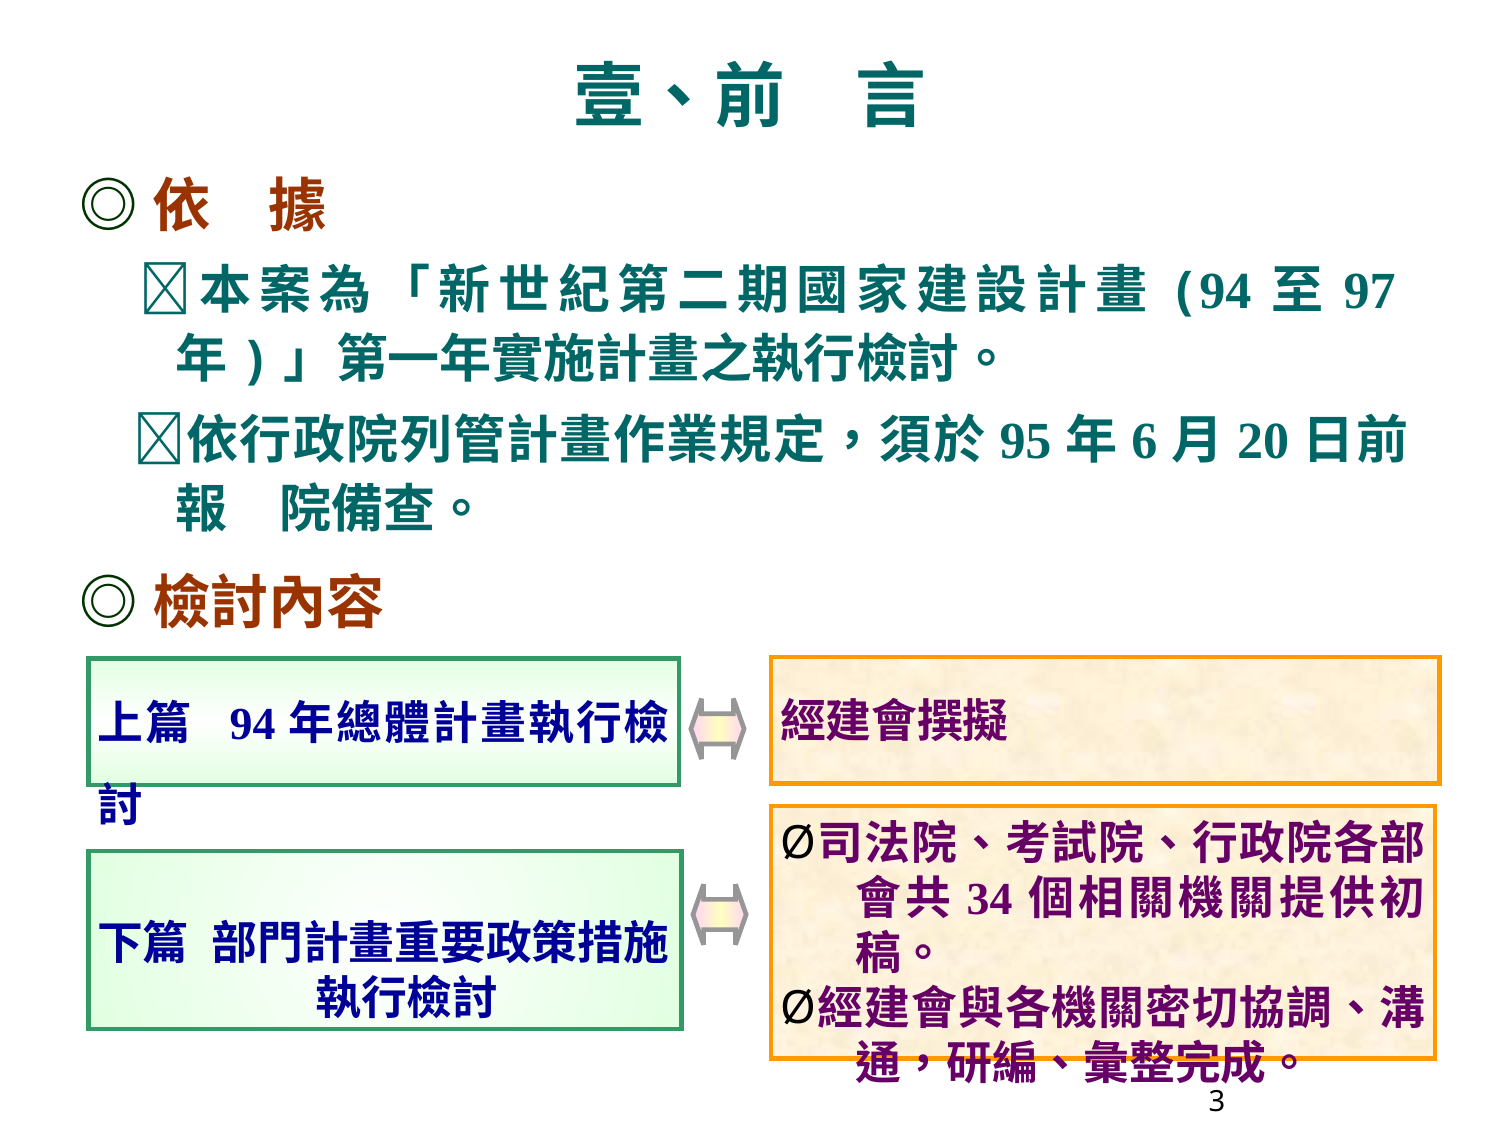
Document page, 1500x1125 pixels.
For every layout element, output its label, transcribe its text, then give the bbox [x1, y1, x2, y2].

text_box [1285, 1061, 1293, 1066]
text_box 上篇 94年總體計畫執行檢討 [88, 658, 680, 785]
text_box 司法院、考試院、行政院各部會共34個相關機關提供初稿。 經建會與各機關密切協調、溝通，研編、彙整完成。 [771, 805, 1435, 1059]
text_box ◎依 據 本案為「新世紀第二期國家建設計畫(94至97年)」第一年實施計畫之執行檢討。 依行政院列管計畫作業規定，須於95年6月20日前報 院備查。 ◎檢討內容 [64, 160, 1424, 644]
text_box [1193, 1054, 1500, 1125]
text_box 壹、前 言 [0, 43, 1500, 143]
text_box [692, 884, 747, 945]
text_box 經建會撰擬 [771, 657, 1440, 784]
text_box [690, 698, 745, 760]
text_box 下篇 部門計畫重要政策措施 執行檢討 [88, 851, 682, 1030]
